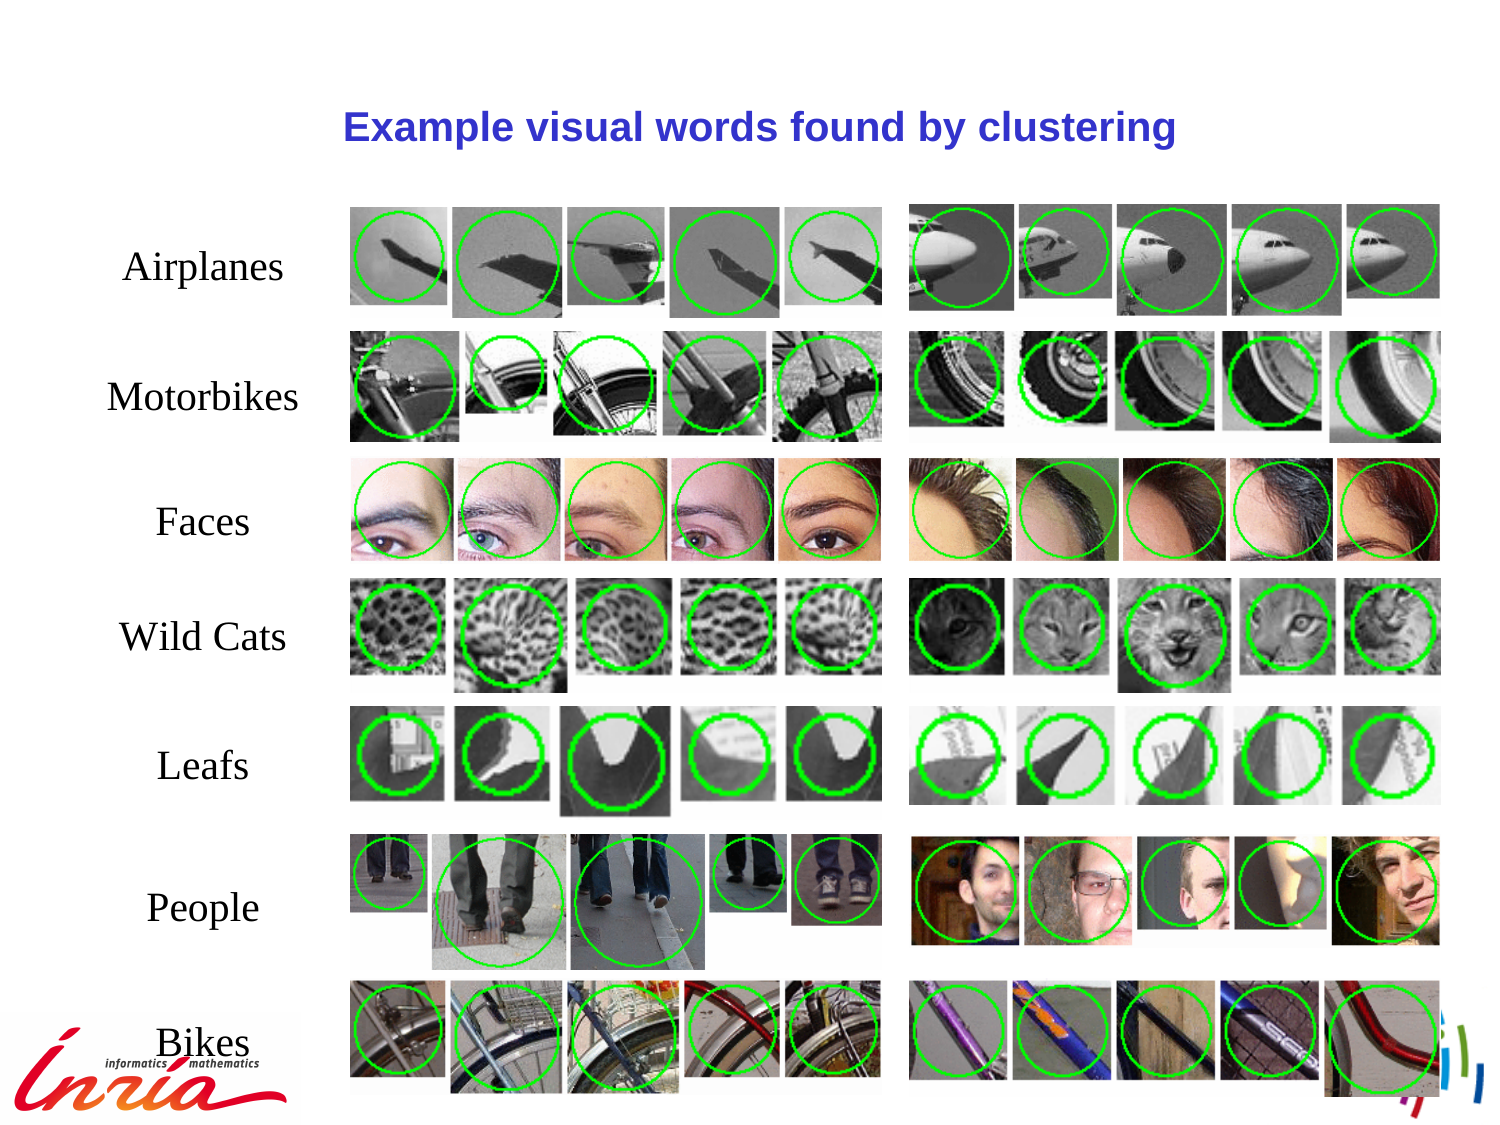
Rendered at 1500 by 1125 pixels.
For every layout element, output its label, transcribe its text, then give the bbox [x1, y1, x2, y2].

table_cell Faces [65, 452, 341, 566]
table_cell [892, 696, 1461, 825]
table_header [341, 197, 892, 326]
table_cell Bikes [65, 972, 341, 1097]
table_cell [892, 326, 1461, 452]
table_header [892, 197, 1461, 326]
title Example visual words found by clustering [54, 70, 1452, 181]
picture [0, 1012, 301, 1125]
table_cell [892, 566, 1461, 696]
picture [1266, 986, 1489, 1125]
table_cell [892, 825, 1461, 972]
table_cell [341, 452, 892, 566]
table_cell Motorbikes [65, 326, 341, 452]
table_cell Wild Cats [65, 566, 341, 696]
table_cell [341, 696, 892, 825]
table_cell [892, 972, 1461, 1097]
table_cell [892, 452, 1461, 566]
table_cell [341, 566, 892, 696]
table_cell [341, 825, 892, 972]
table_header Airplanes [65, 197, 341, 326]
table_cell [341, 326, 892, 452]
table_cell [341, 972, 892, 1097]
table_cell Leafs [65, 696, 341, 825]
table_cell People [65, 825, 341, 972]
